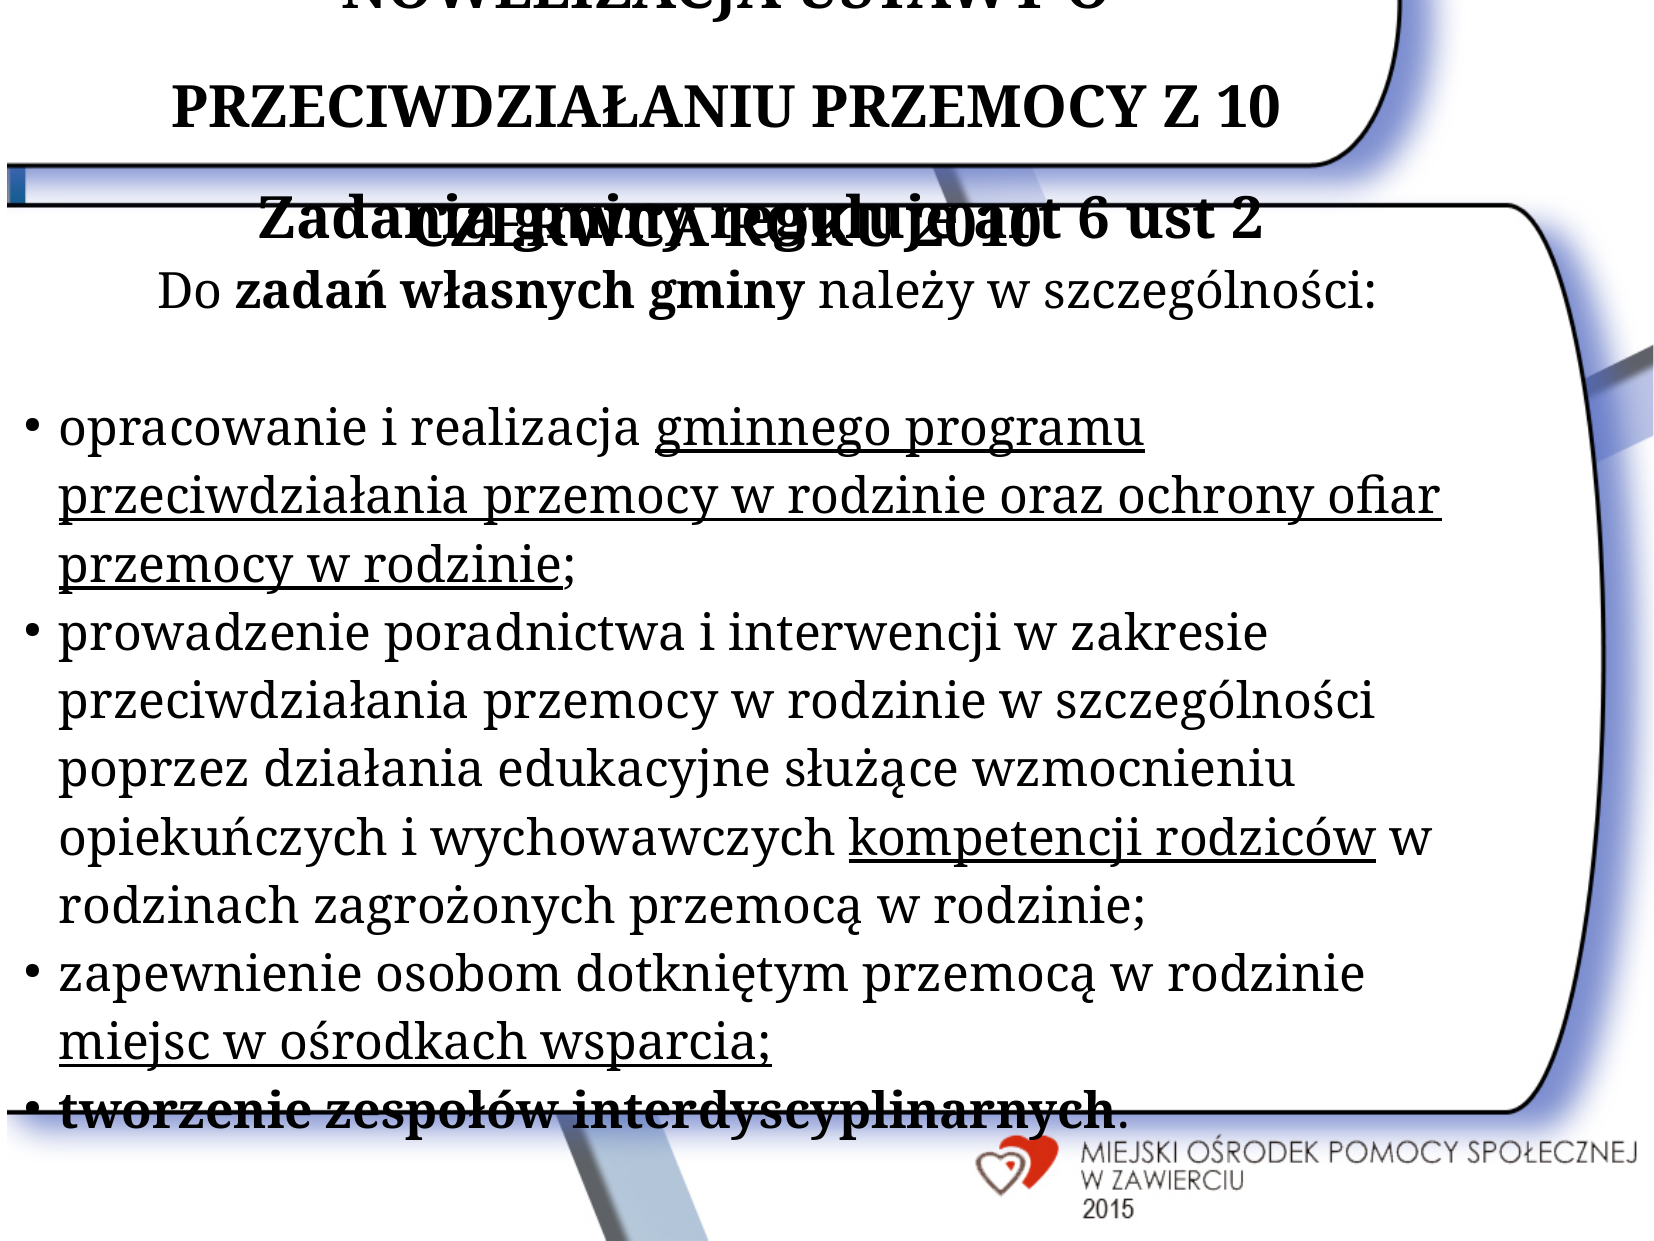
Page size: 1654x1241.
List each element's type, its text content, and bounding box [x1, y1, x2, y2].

title NOWELIZACJA USTAWY O PRZECIWDZIAŁANIU PRZEMOCY Z 10 CZERWCA ROKU 2010 [0, 0, 1430, 175]
subtitle Zadania gminy reguluje art 6 ust 2 Do zadań własnych gminy należy w szczególności: opracowanie i realizacja gminnego programu przeciwdziałania przemocy w rodzinie oraz ochrony ofiar przemocy w rodzinie; prowadzenie poradnictwa i interwencji w zakresie przeciwdziałania przemocy w rodzinie w szczególności poprzez działania edukacyjne służące wzmocnieniu opiekuńczych i wychowawczych kompetencji rodziców w rodzinach zagrożonych przemocą w rodzinie; zapewnienie osobom dotkniętym przemocą w rodzinie miejsc w ośrodkach wsparcia; tworzenie zespołów interdyscyplinarnych. [23, 220, 1512, 1099]
picture [7, 0, 1654, 1241]
